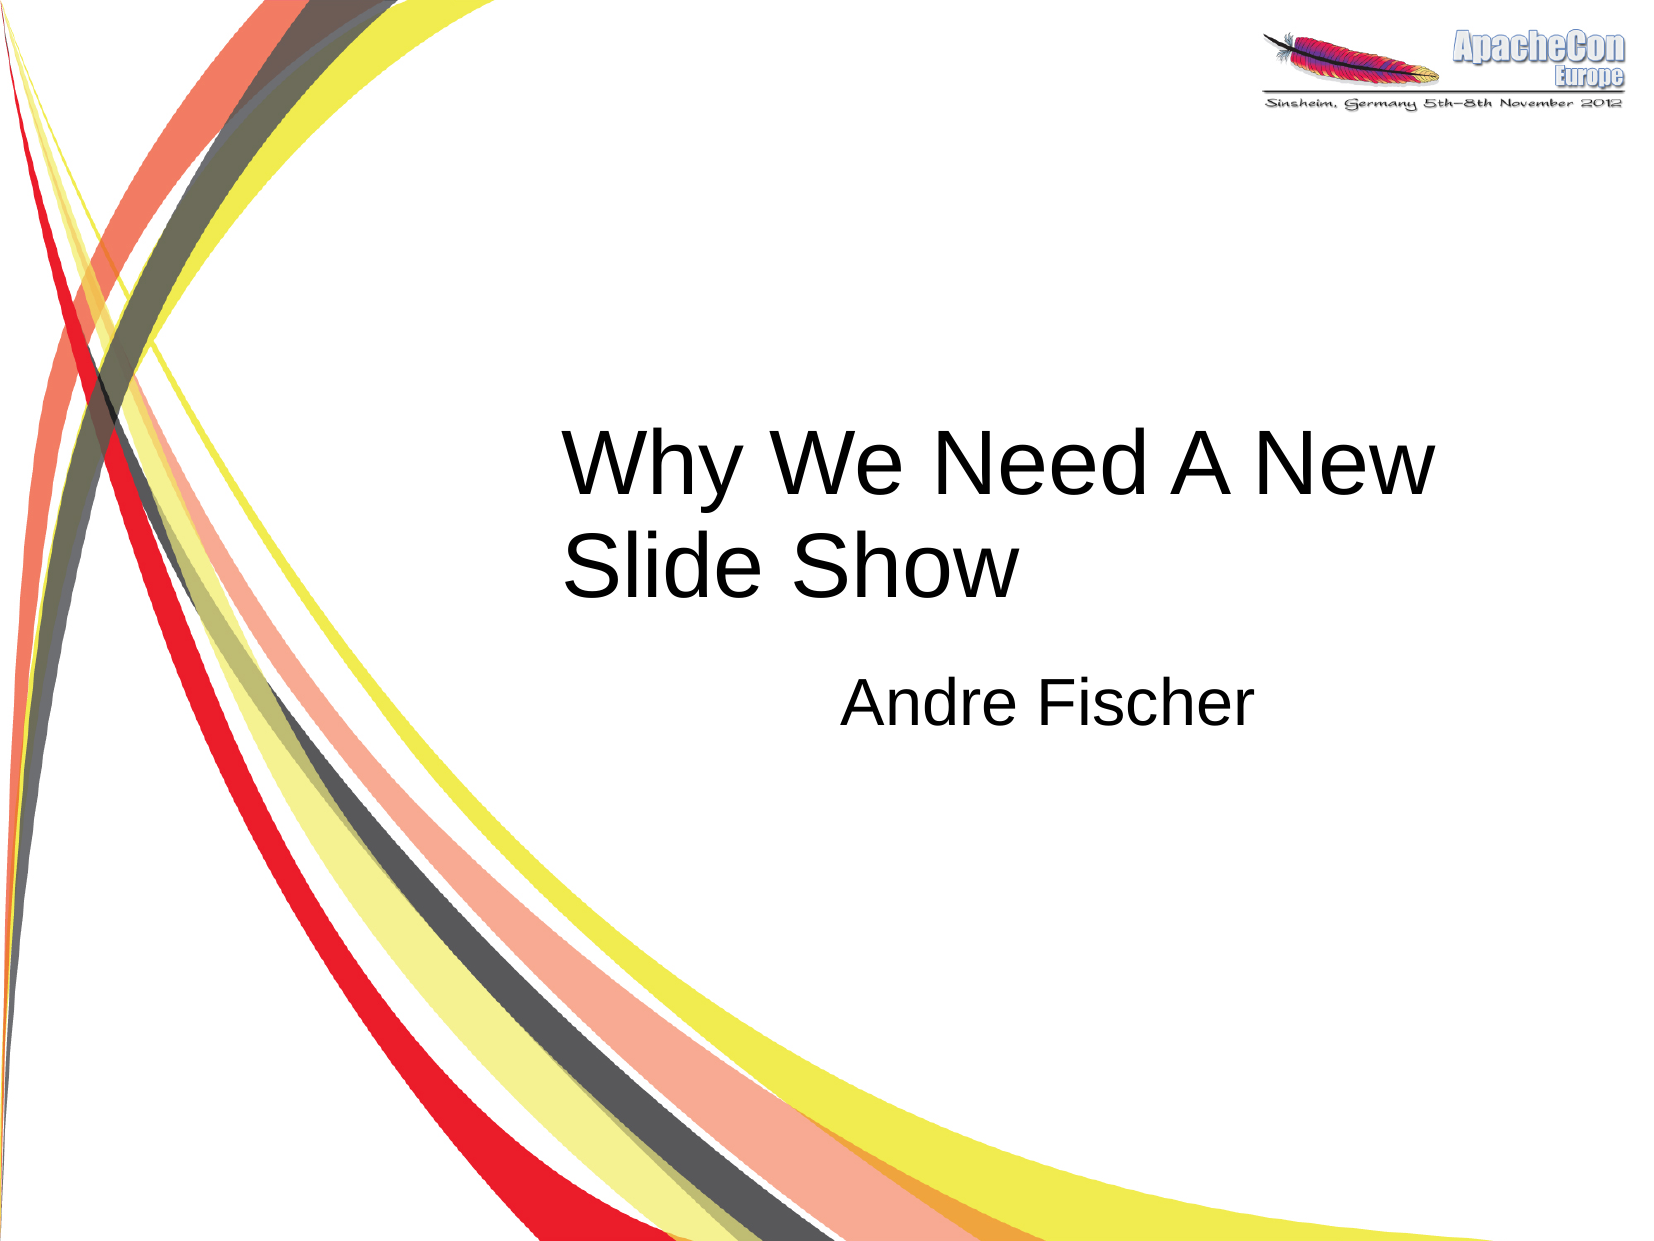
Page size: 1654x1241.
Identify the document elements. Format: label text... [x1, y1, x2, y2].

picture [0, 0, 1654, 1241]
subtitle Andre Fischer [561, 643, 1536, 762]
title Why We Need A New Slide Show [561, 411, 1531, 617]
